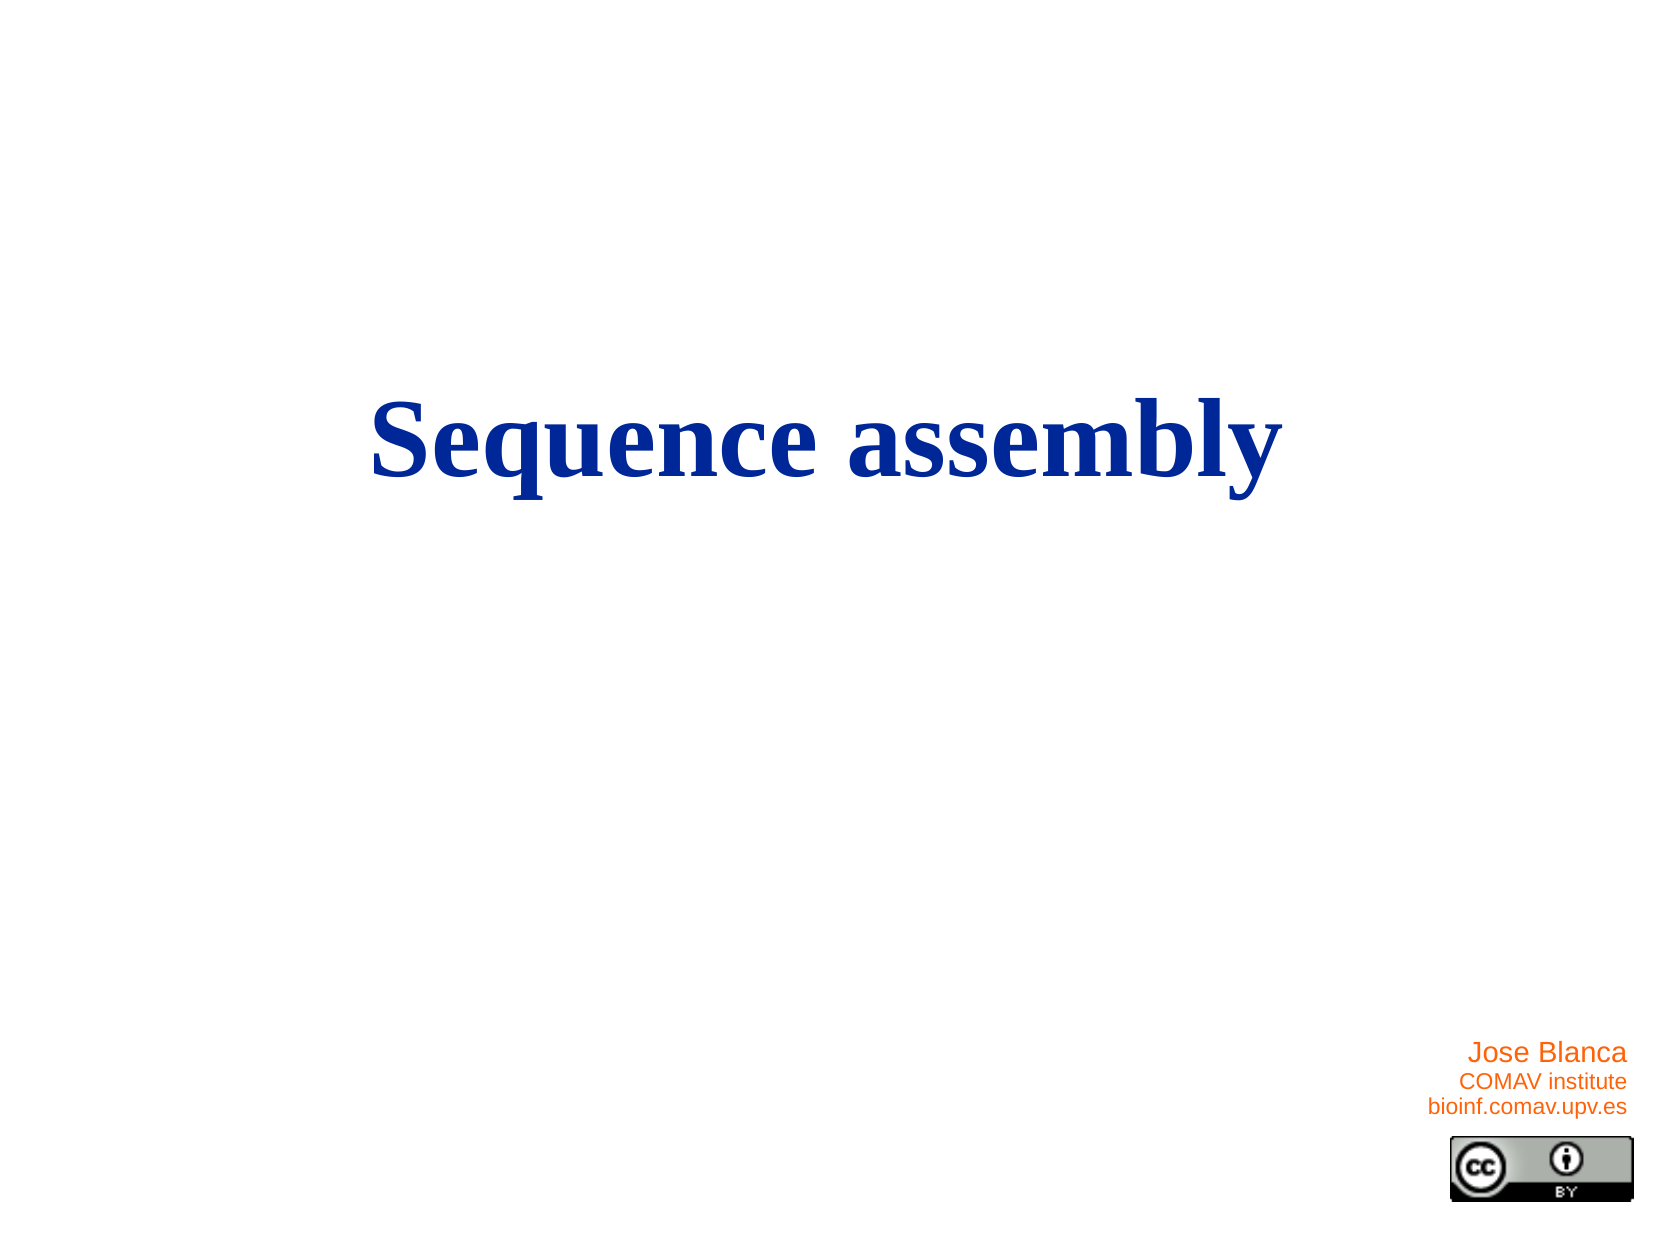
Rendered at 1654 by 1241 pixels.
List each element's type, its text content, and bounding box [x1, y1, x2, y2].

picture [1450, 1136, 1634, 1202]
text_box Jose Blanca COMAV institute bioinf.comav.upv.es [1413, 1028, 1643, 1129]
title Sequence assembly [82, 315, 1571, 563]
